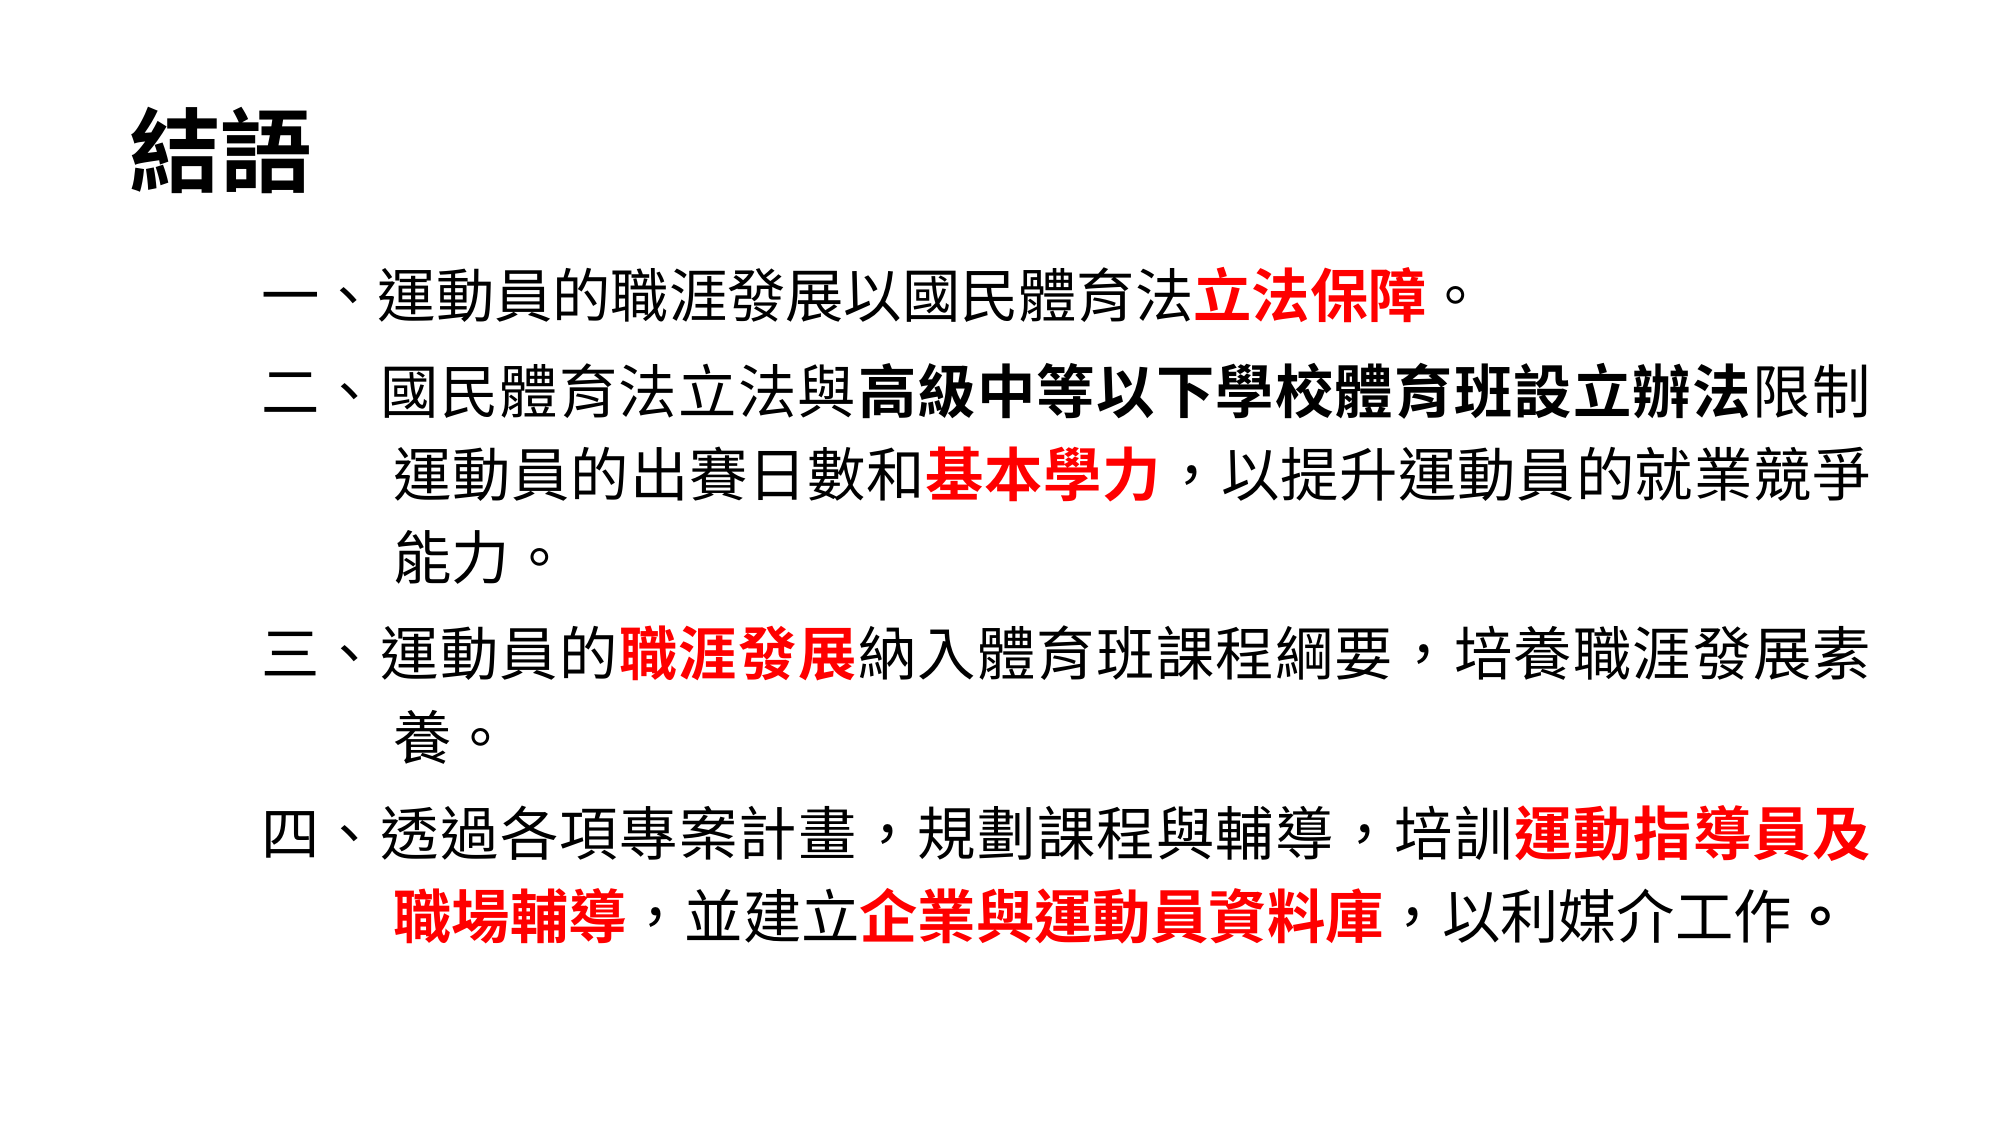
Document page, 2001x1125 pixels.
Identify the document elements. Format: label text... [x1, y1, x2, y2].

title 結語 [114, 59, 1886, 238]
list 一、運動員的職涯發展以國民體育法立法保障。 二、國民體育法立法與高級中等以下學校體育班設立辦法限制運動員的出賽日數和基本學力，以提升運動員的就業競爭能力。 三、運動員的職涯發展納入體育班課程綱要，培養職涯發展素養。 四、透過各項專案計畫，規劃課程與輔導，培訓運動指導員及職場輔導，並建立企業與運動員資料庫，以利媒介工作。 [114, 238, 1886, 1095]
